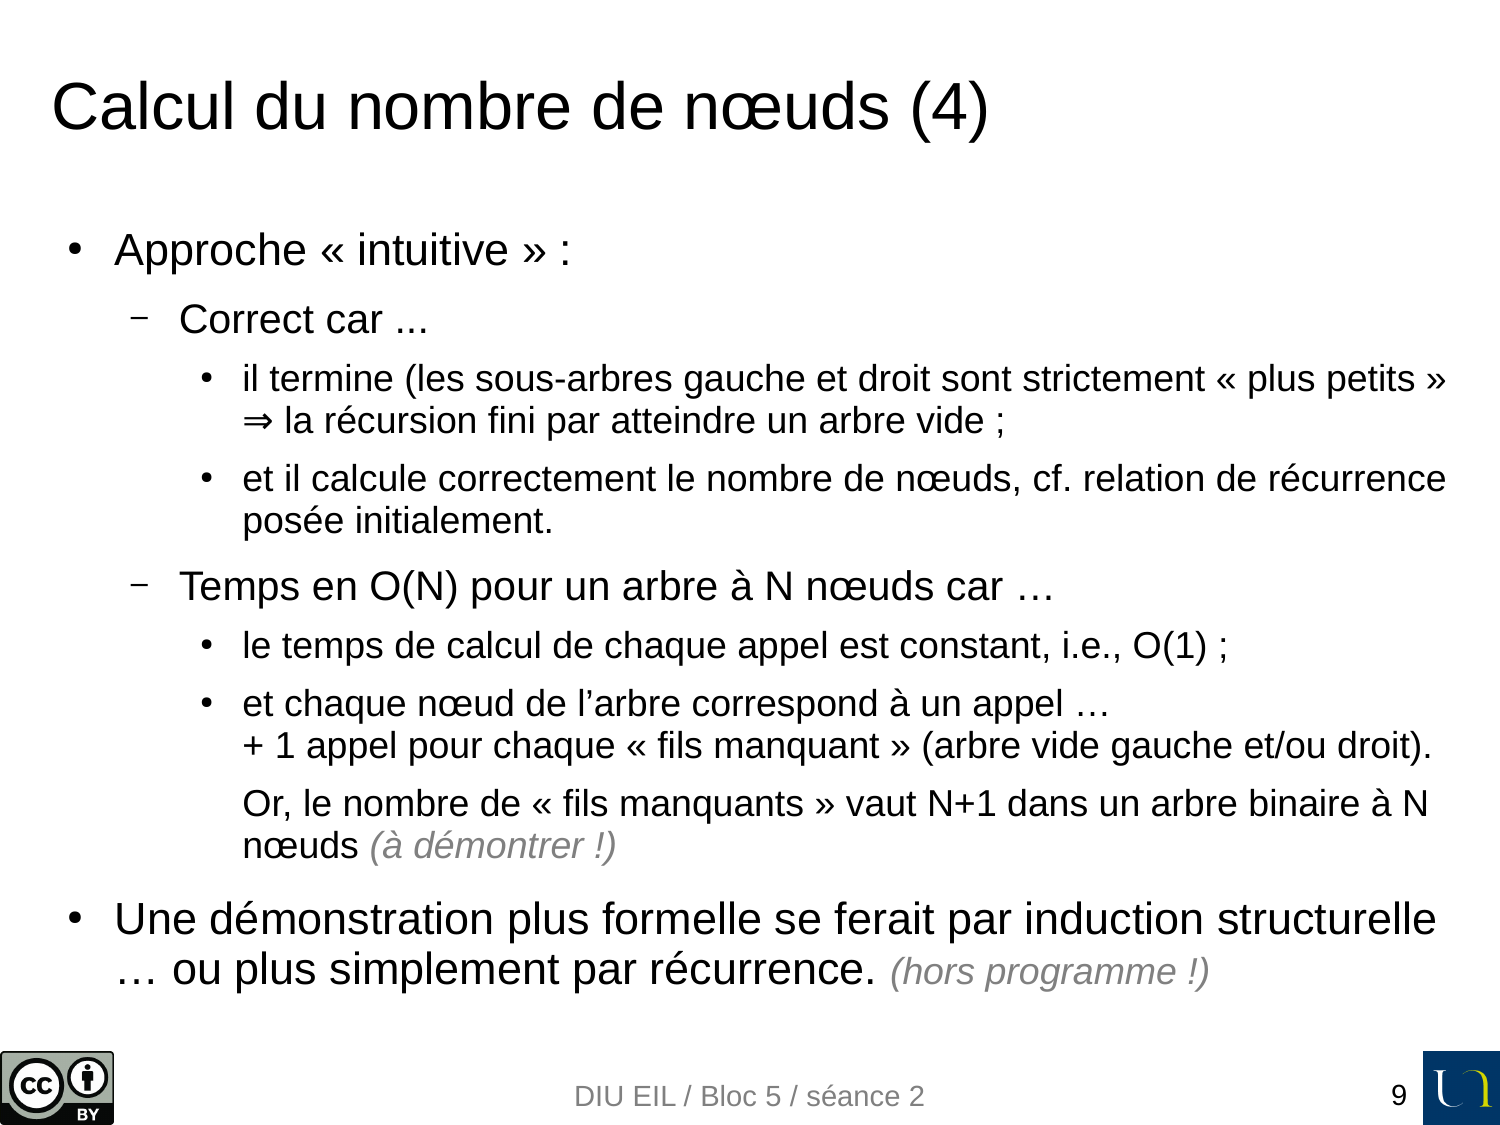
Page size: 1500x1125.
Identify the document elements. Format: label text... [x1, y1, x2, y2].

picture [1417, 1051, 1500, 1125]
picture [0, 1051, 114, 1125]
title Calcul du nombre de nœuds (4) [51, 44, 1449, 170]
list Approche « intuitive » : Correct car ... il termine (les sous-arbres gauche et droit sont strictement « plus petits » ⇒ la récursion fini par atteindre un arbre vide ; et il calcule correctement le nombre de nœuds, cf. relation de récurrence posée initialement. Temps en O(N) pour un arbre à N nœuds car … le temps de calcul de chaque appel est constant, i.e., O(1) ; et chaque nœud de l’arbre correspond à un appel … + 1 appel pour chaque « fils manquant » (arbre vide gauche et/ou droit). Or, le nombre de « fils manquants » vaut N+1 dans un arbre binaire à N nœuds (à démontrer !) Une démonstration plus formelle se ferait par induction structurelle … ou plus simplement par récurrence. (hors programme !) [51, 224, 1449, 1052]
